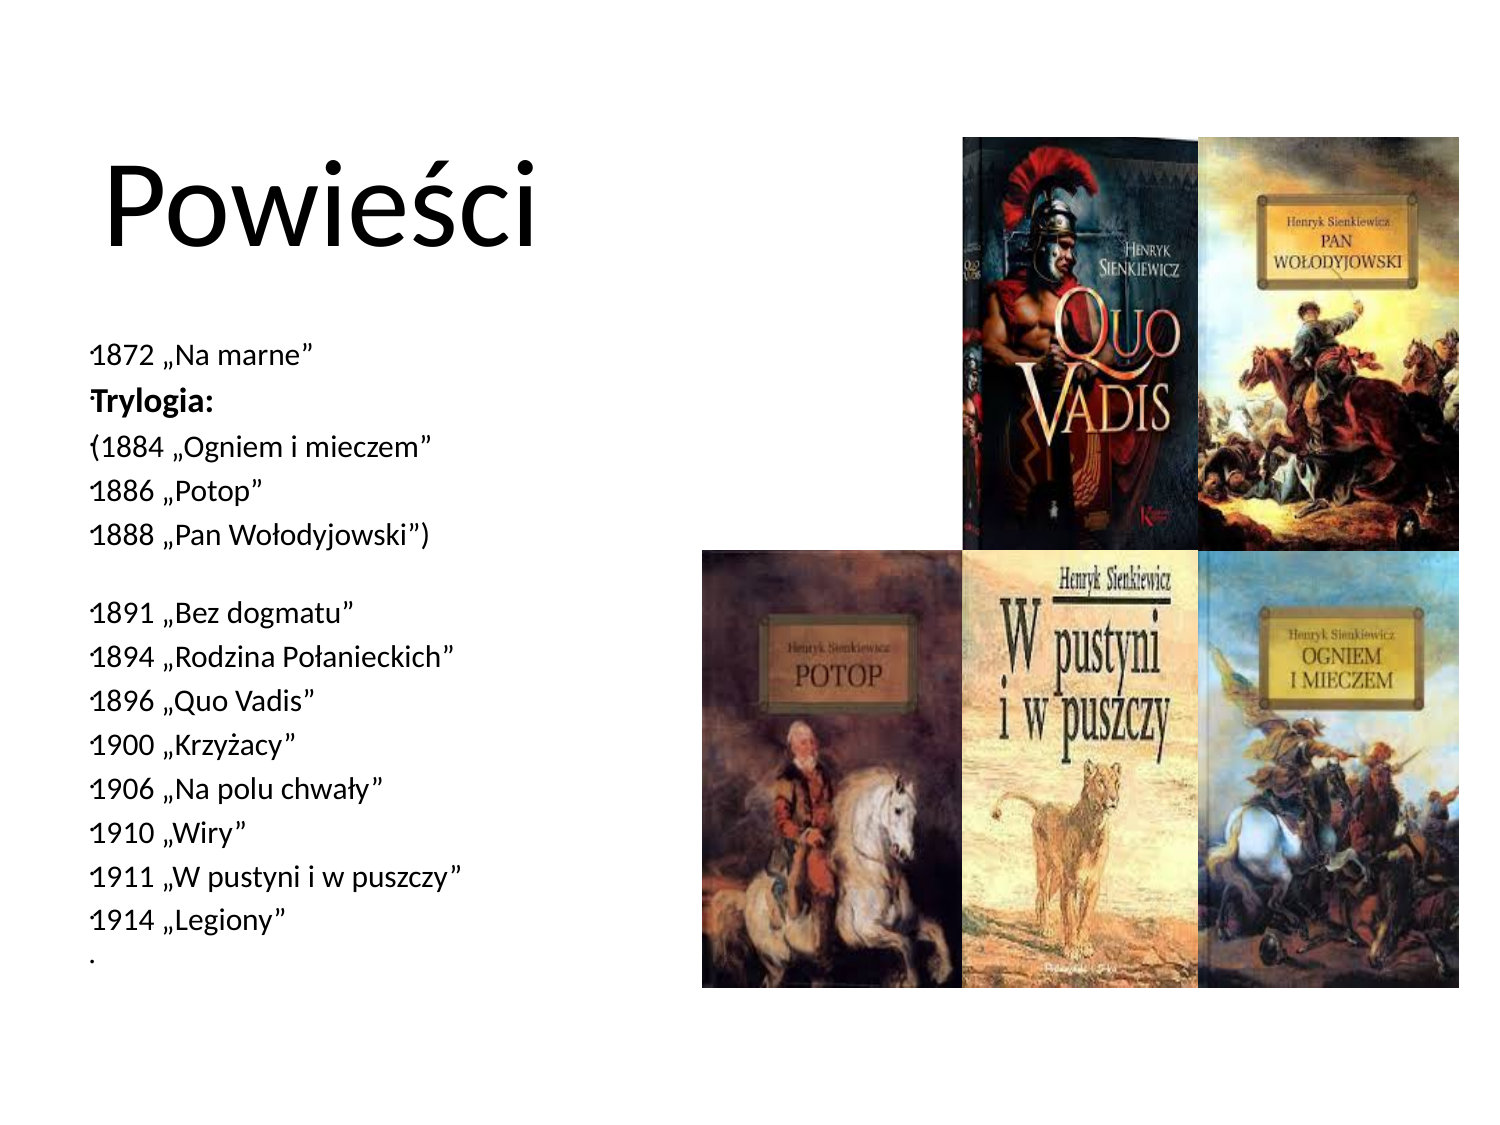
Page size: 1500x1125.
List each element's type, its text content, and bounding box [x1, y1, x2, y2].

title Powieści [75, 113, 569, 303]
list 1872 „Na marne” Trylogia: (1884 „Ogniem i mieczem” 1886 „Potop” 1888 „Pan Wołodyjowski”) 1891 „Bez dogmatu” 1894 „Rodzina Połanieckich” 1896 „Quo Vadis” 1900 „Krzyżacy” 1906 „Na polu chwały” 1910 „Wiry” 1911 „W pustyni i w puszczy” 1914 „Legiony” [75, 326, 569, 1005]
picture [702, 137, 1459, 988]
